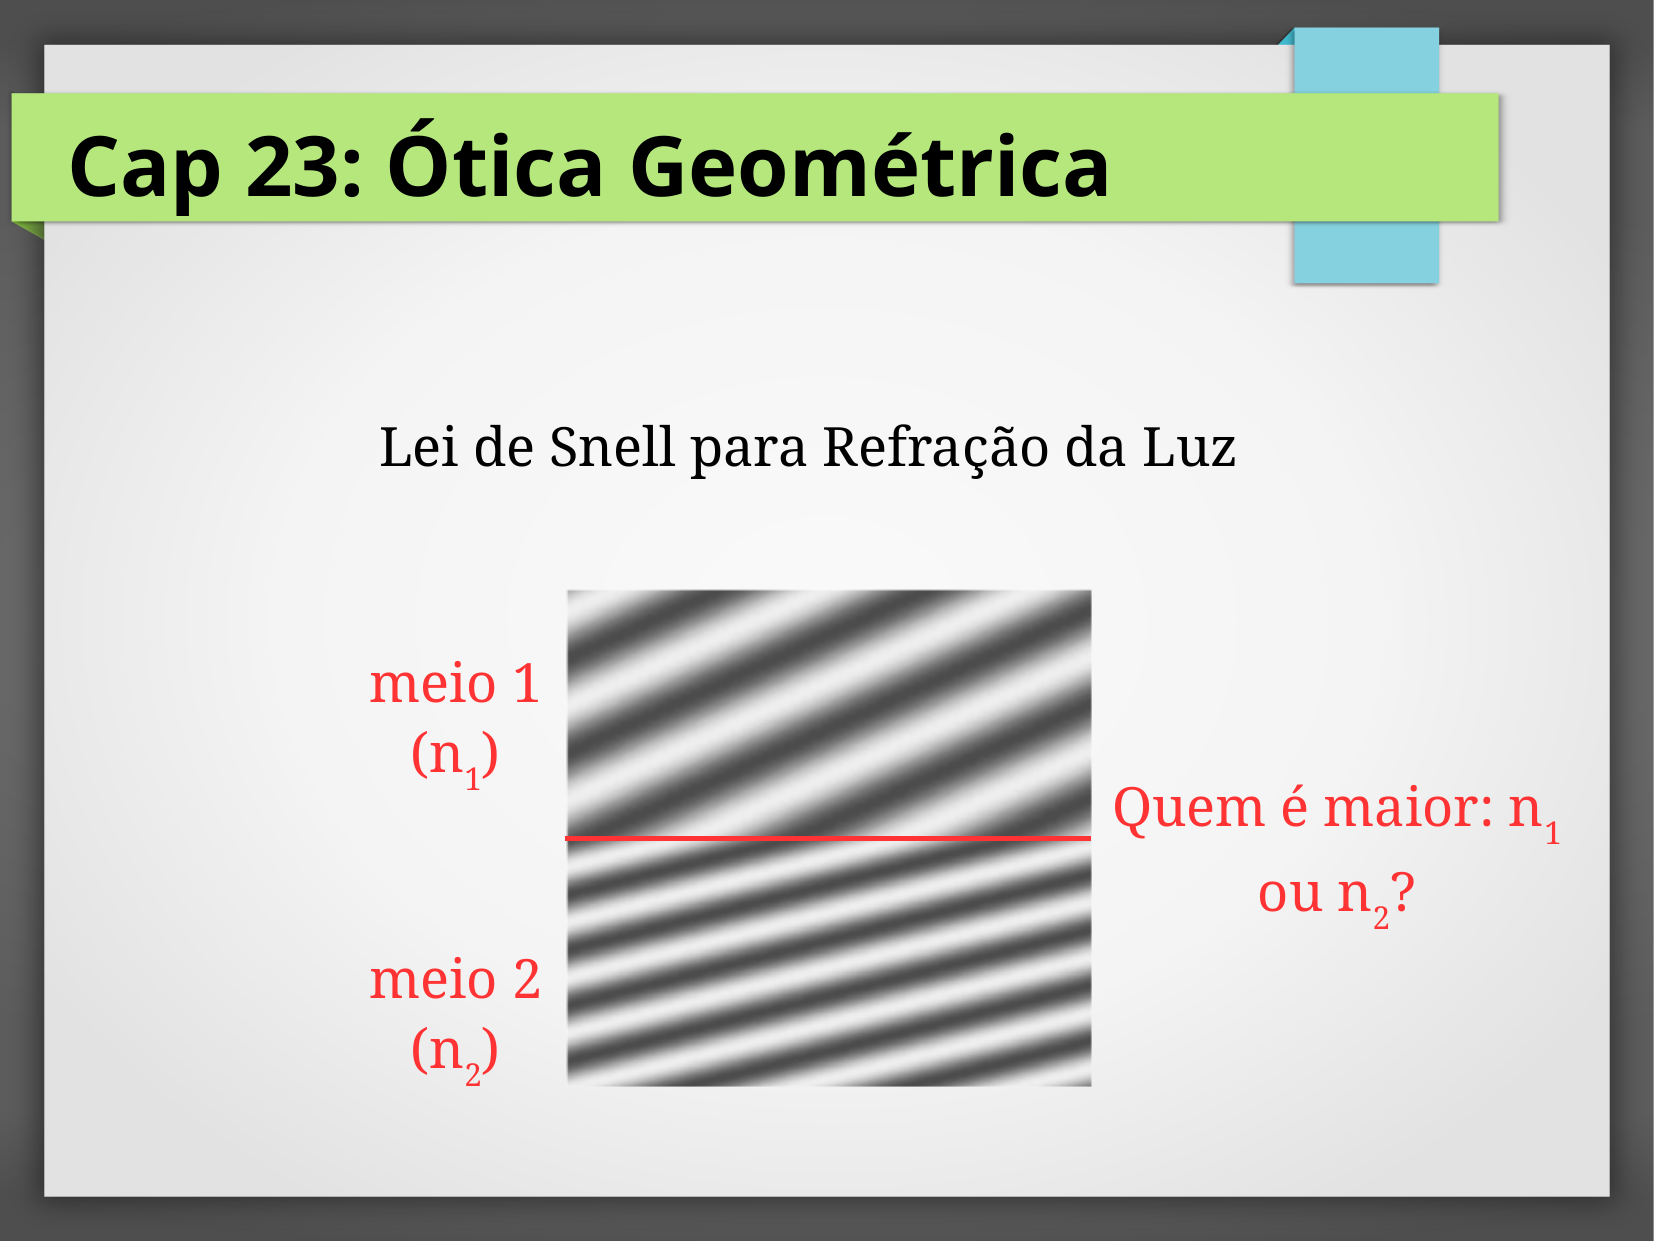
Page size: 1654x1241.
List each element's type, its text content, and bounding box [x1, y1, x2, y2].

text_box Cap 23: Ótica Geométrica [53, 100, 1607, 1193]
text_box meio 1 meio 2 [315, 636, 597, 707]
picture [0, 0, 1654, 1241]
text_box Quem é maior: n1 ou n2? [1091, 760, 1583, 915]
text_box Lei de Snell para Refração da Luz [94, 401, 1524, 480]
text_box (n1) (n2) [315, 707, 597, 1055]
